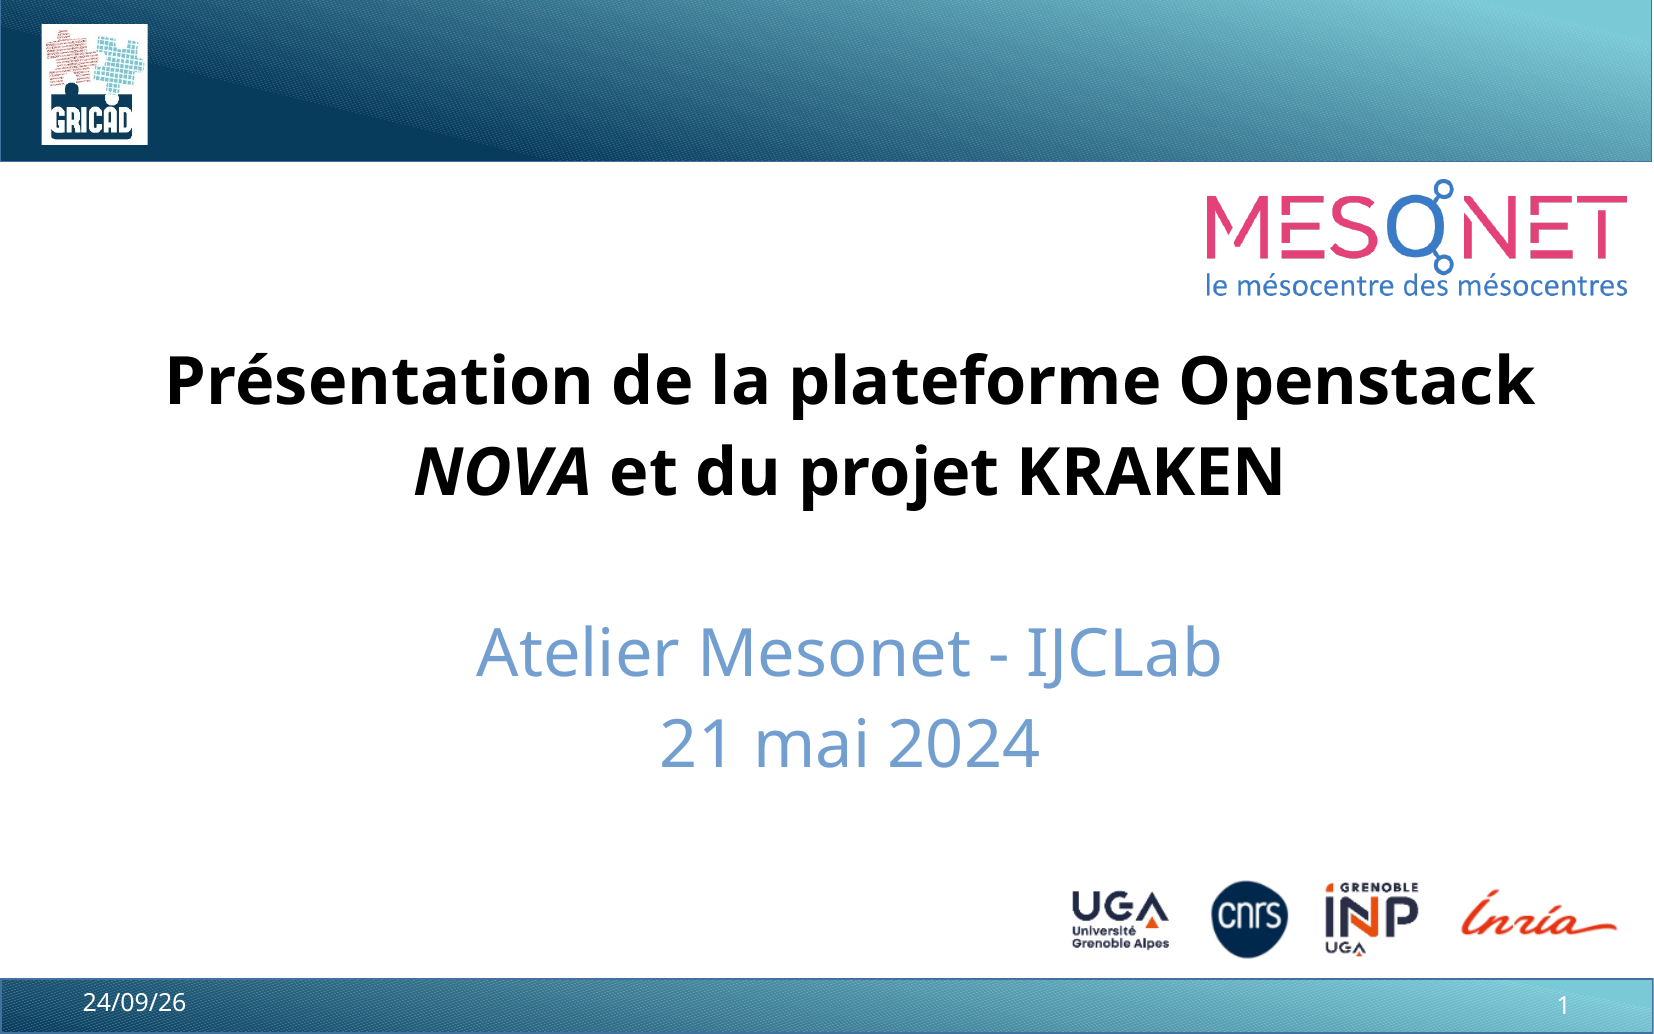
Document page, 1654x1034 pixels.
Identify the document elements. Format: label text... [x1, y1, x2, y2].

picture [1192, 166, 1642, 308]
subtitle Présentation de la plateforme Openstack NOVA et du projet KRAKEN Atelier Mesonet - IJCLab 21 mai 2024 [106, 260, 1595, 860]
picture [1051, 862, 1636, 965]
